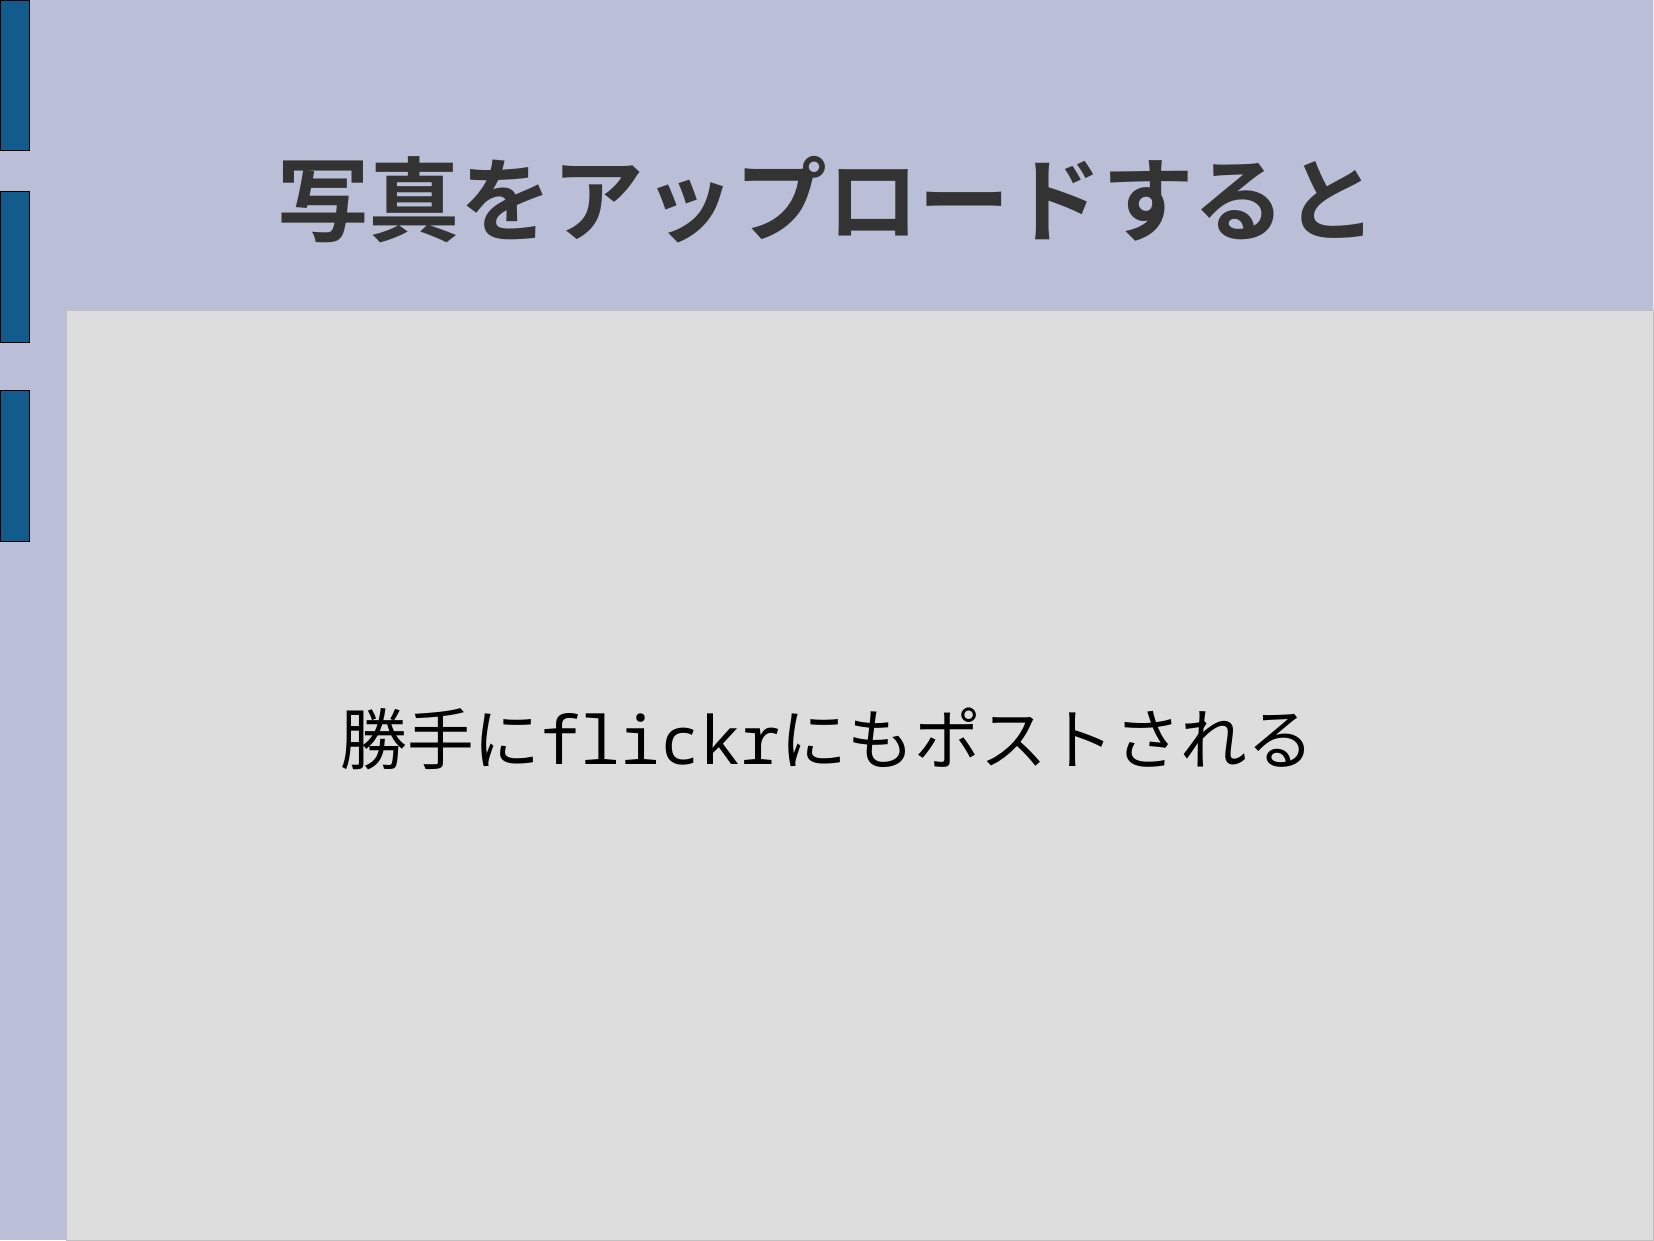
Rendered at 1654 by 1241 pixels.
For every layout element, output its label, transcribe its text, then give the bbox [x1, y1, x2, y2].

subtitle 勝手にflickrにもポストされる [121, 352, 1534, 1119]
title 写真をアップロードすると [121, 98, 1534, 291]
